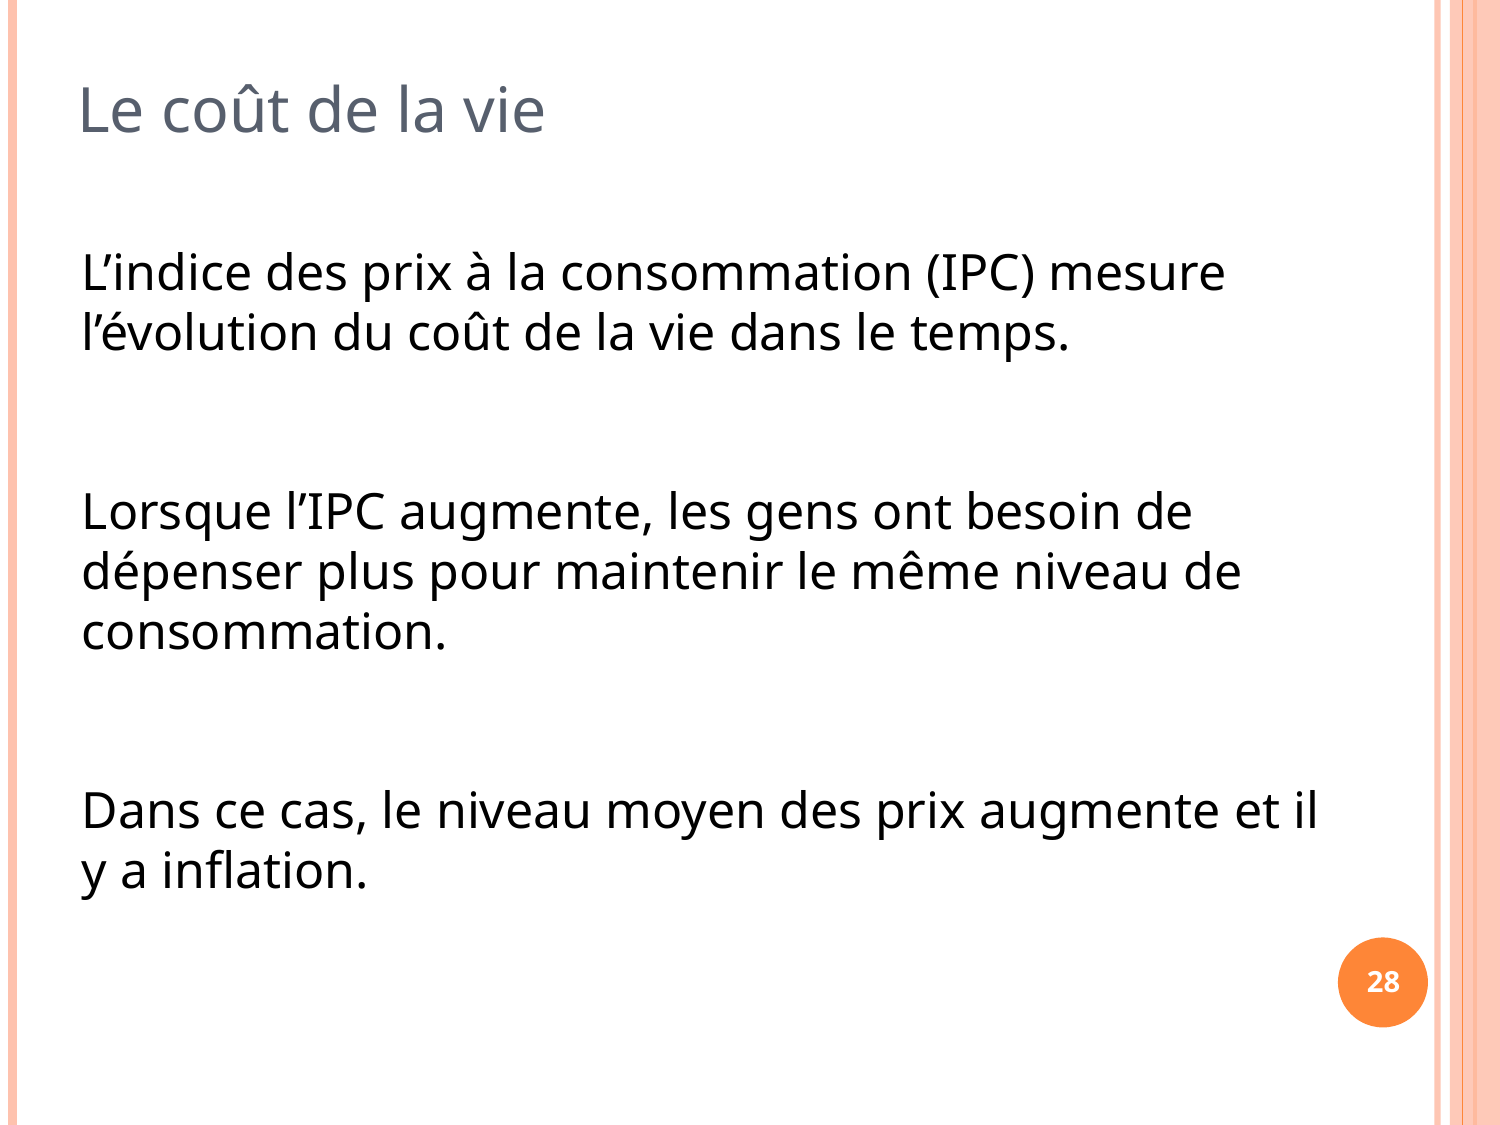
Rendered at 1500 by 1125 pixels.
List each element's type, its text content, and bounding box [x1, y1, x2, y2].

title Le coût de la vie [62, 37, 1450, 153]
list L’indice des prix à la consommation (IPC) mesure l’évolution du coût de la vie dans le temps. Lorsque l’IPC augmente, les gens ont besoin de dépenser plus pour maintenir le même niveau de consommation. Dans ce cas, le niveau moyen des prix augmente et il y a inflation. [81, 240, 1357, 991]
slide_number <numéro> [1333, 940, 1434, 1027]
